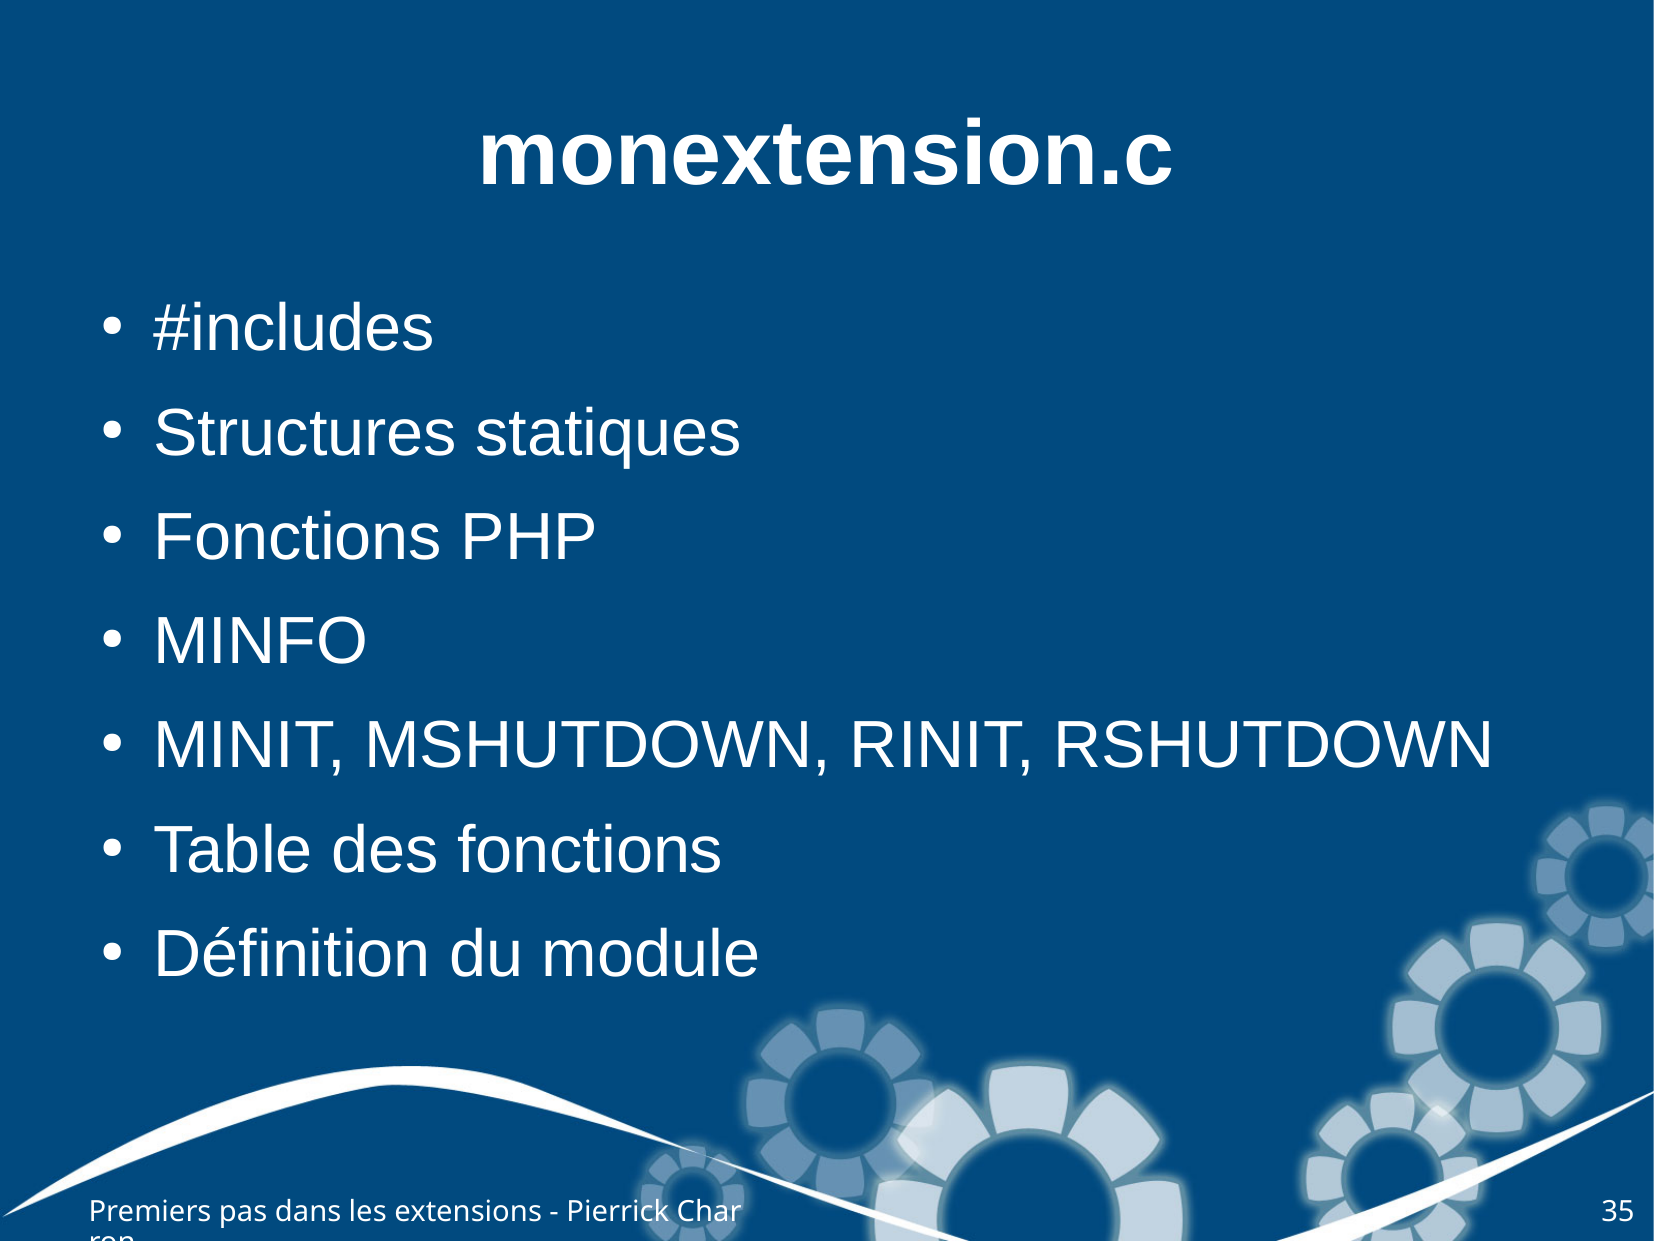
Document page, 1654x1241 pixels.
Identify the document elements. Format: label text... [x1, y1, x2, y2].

title monextension.c [82, 49, 1571, 257]
picture [0, 0, 1654, 1241]
list #includes Structures statiques Fonctions PHP MINFO MINIT, MSHUTDOWN, RINIT, RSHUTDOWN Table des fonctions Définition du module [82, 290, 1571, 1109]
